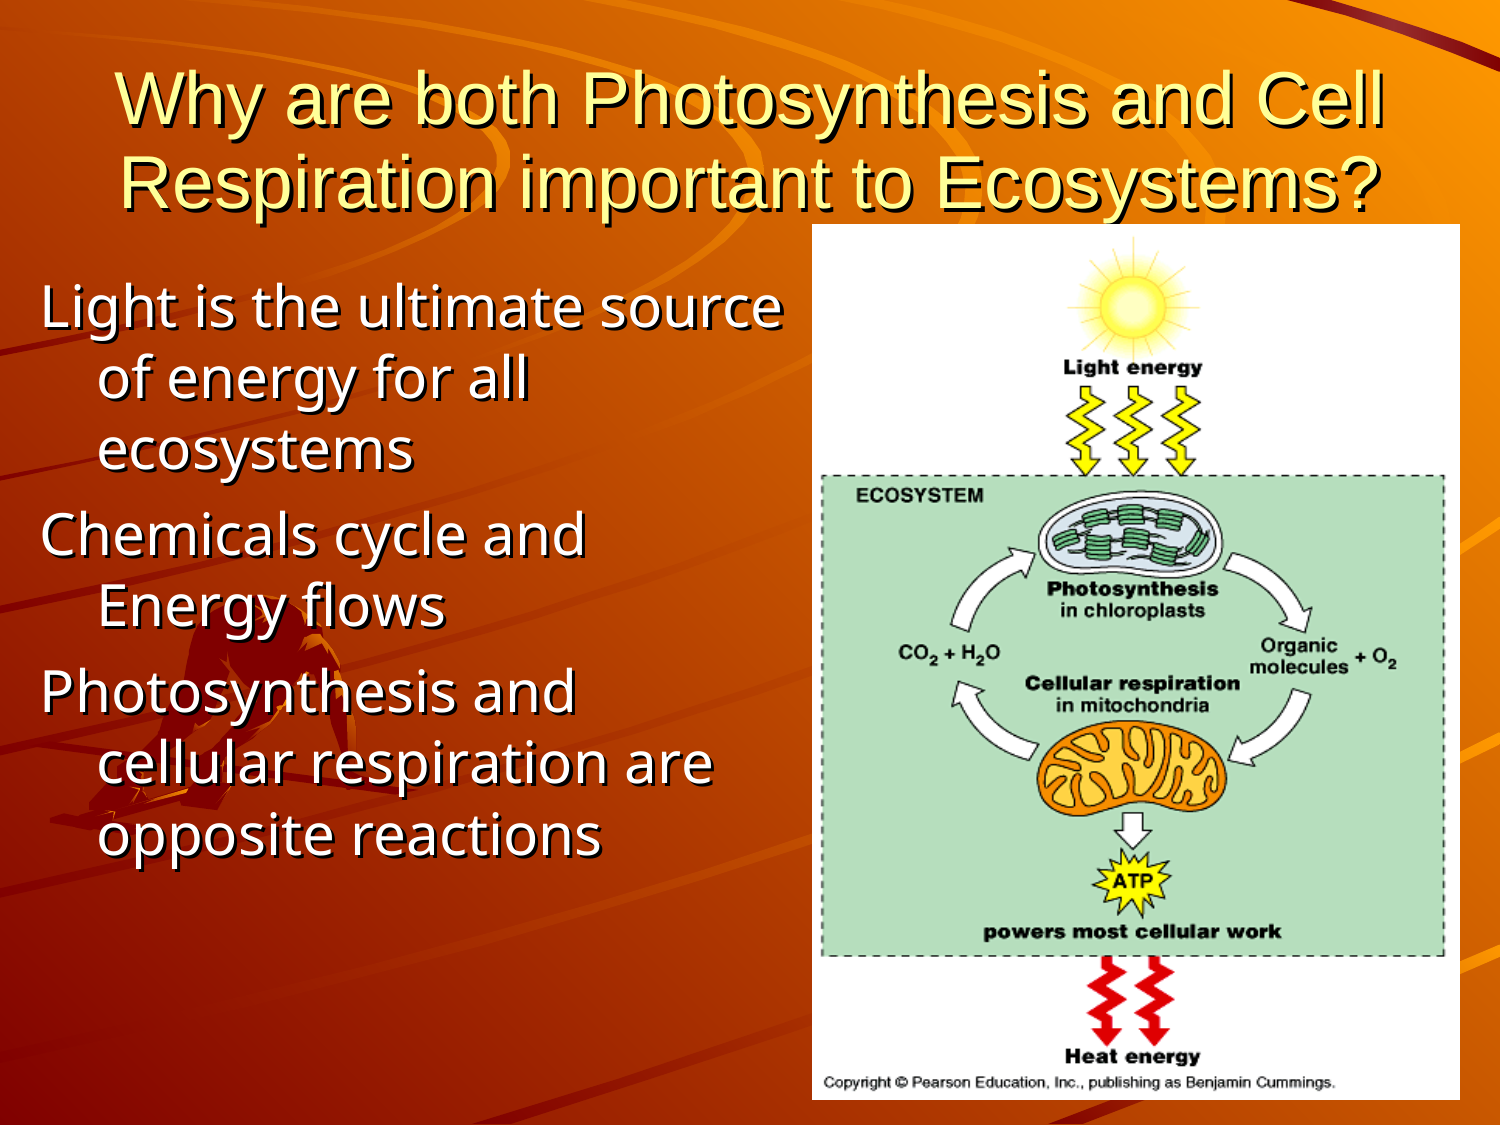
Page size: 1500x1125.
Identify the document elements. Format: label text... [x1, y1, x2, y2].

list Light is the ultimate source of energy for all ecosystems Chemicals cycle and Energy flows Photosynthesis and cellular respiration are opposite reactions [24, 262, 801, 1051]
picture [812, 224, 1460, 1101]
title Why are both Photosynthesis and Cell Respiration important to Ecosystems? [75, 25, 1426, 233]
